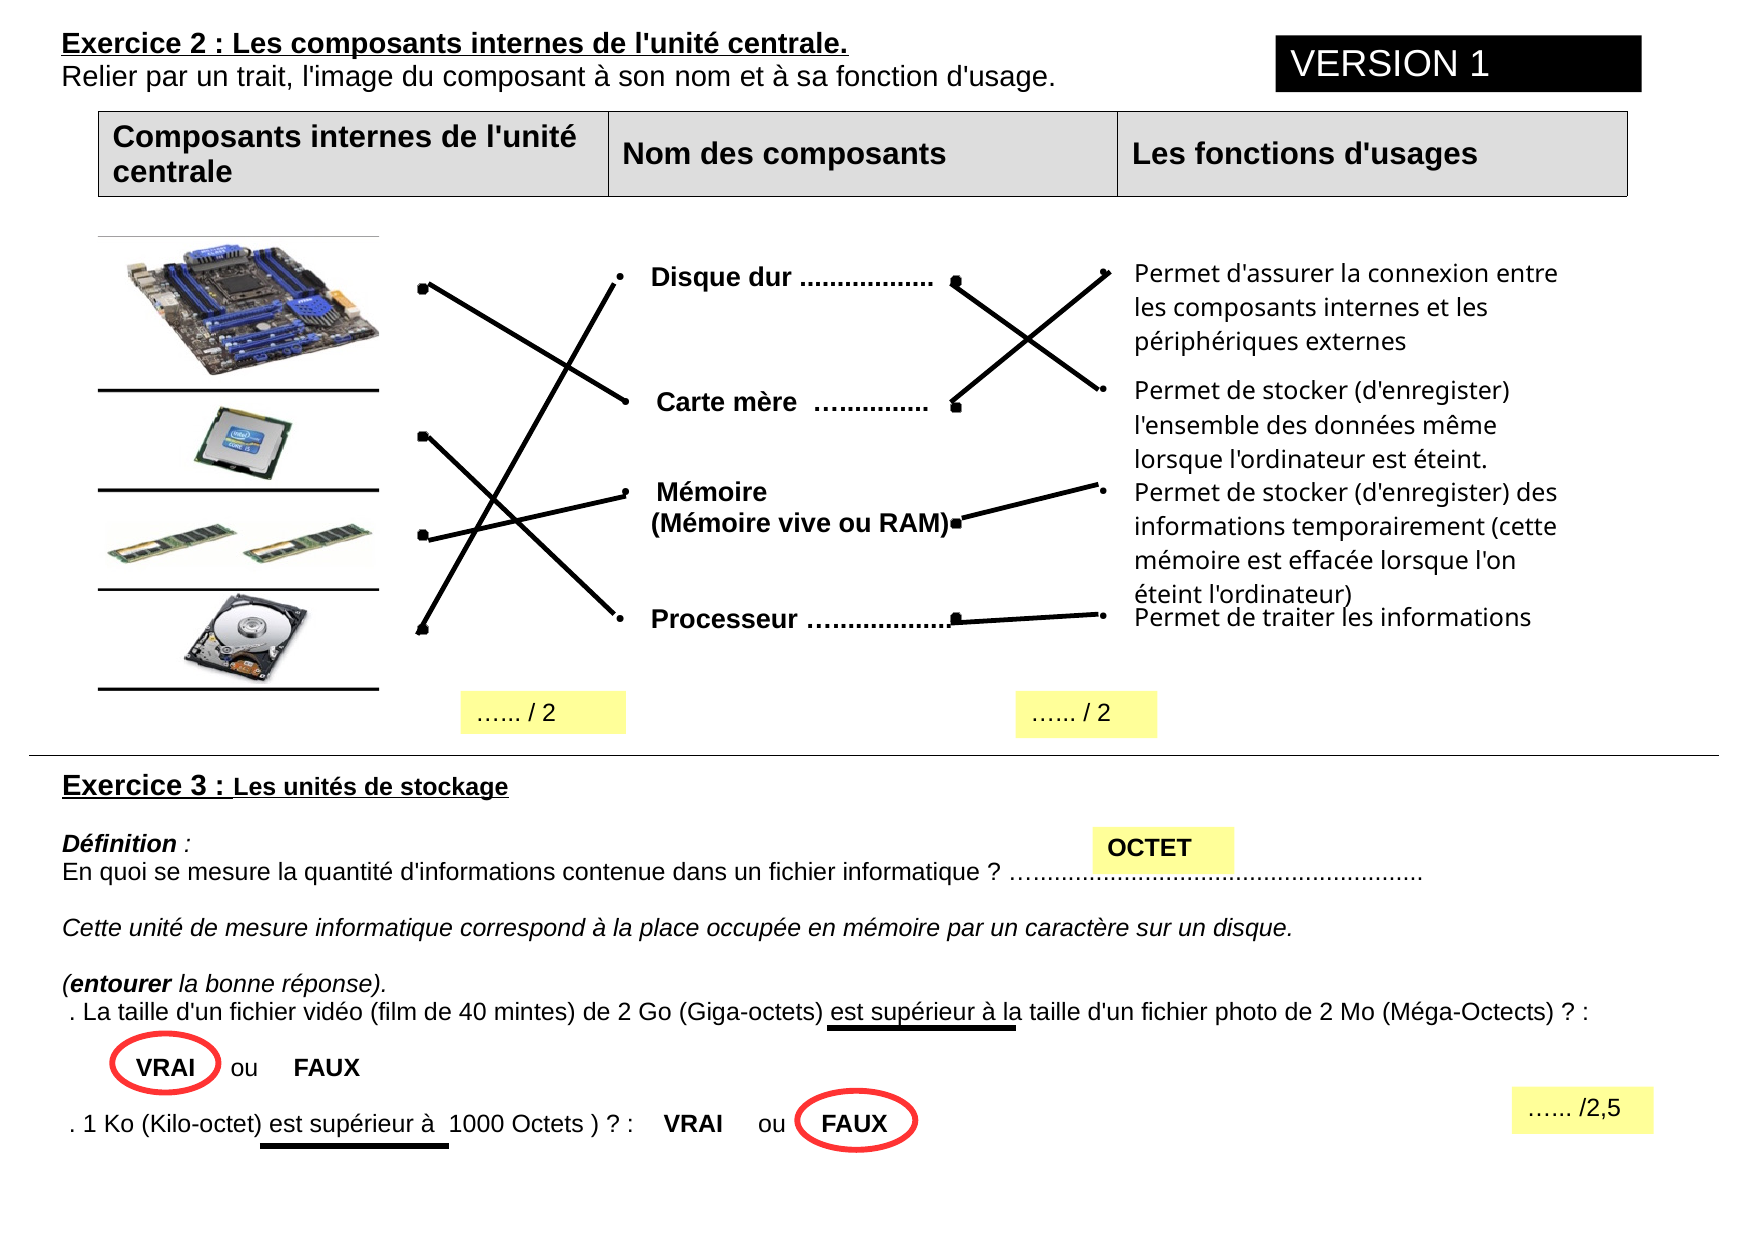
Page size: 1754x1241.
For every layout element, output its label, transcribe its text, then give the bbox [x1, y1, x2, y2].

text_box …... / 2 [1015, 690, 1158, 739]
text_box Exercice 2 : Les composants internes de l'unité centrale. Relier par un trait, l'image du composant à son nom et à sa fonction d'usage. [46, 19, 1606, 119]
text_box Exercice 3 : Les unités de stockage Définition : En quoi se mesure la quantité d'informations contenue dans un fichier informatique ? …........................................................ Cette unité de mesure informatique correspond à la place occupée en mémoire par un caractère sur un disque. (entourer la bonne réponse). . La taille d'un fichier vidéo (film de 40 mintes) de 2 Go (Giga-octets) est supérieur à la taille d'un fichier photo de 2 Mo (Méga-Octects) ? : VRAI ou FAUX . 1 Ko (Kilo-octet) est supérieur à 1000 Octets ) ? : VRAI ou FAUX [47, 761, 1678, 1171]
text_box Processeur …................ [600, 597, 984, 665]
text_box OCTET [1092, 826, 1235, 875]
text_box Permet de stocker (d'enregister) des informations temporairement (cette mémoire est effacée lorsque l'on éteint l'ordinateur) [1084, 467, 1590, 594]
table_header Composants internes de l'unité centrale [99, 112, 608, 196]
text_box [950, 518, 962, 529]
picture [97, 236, 380, 697]
text_box …... / 2 [460, 690, 626, 734]
text_box [950, 612, 962, 620]
text_box …... /2,5 [1511, 1086, 1654, 1134]
text_box Mémoire (Mémoire vive ou RAM) [606, 469, 984, 565]
table_header Les fonctions d'usages [1118, 112, 1627, 196]
text_box [950, 402, 962, 413]
text_box [417, 529, 429, 541]
text_box Permet de traiter les informations [1084, 594, 1590, 656]
text_box Permet d'assurer la connexion entre les composants internes et les périphériques externes [1084, 247, 1585, 361]
text_box [417, 283, 429, 295]
text_box [421, 624, 429, 635]
text_box VERSION 1 [1275, 35, 1642, 93]
text_box Permet de stocker (d'enregister) l'ensemble des données même lorsque l'ordinateur est éteint. [1084, 365, 1590, 465]
text_box [950, 275, 962, 286]
text_box Disque dur .................. [600, 254, 973, 322]
text_box [417, 431, 429, 442]
text_box Carte mère …............ [606, 380, 973, 429]
table_header Nom des composants [609, 112, 1117, 196]
